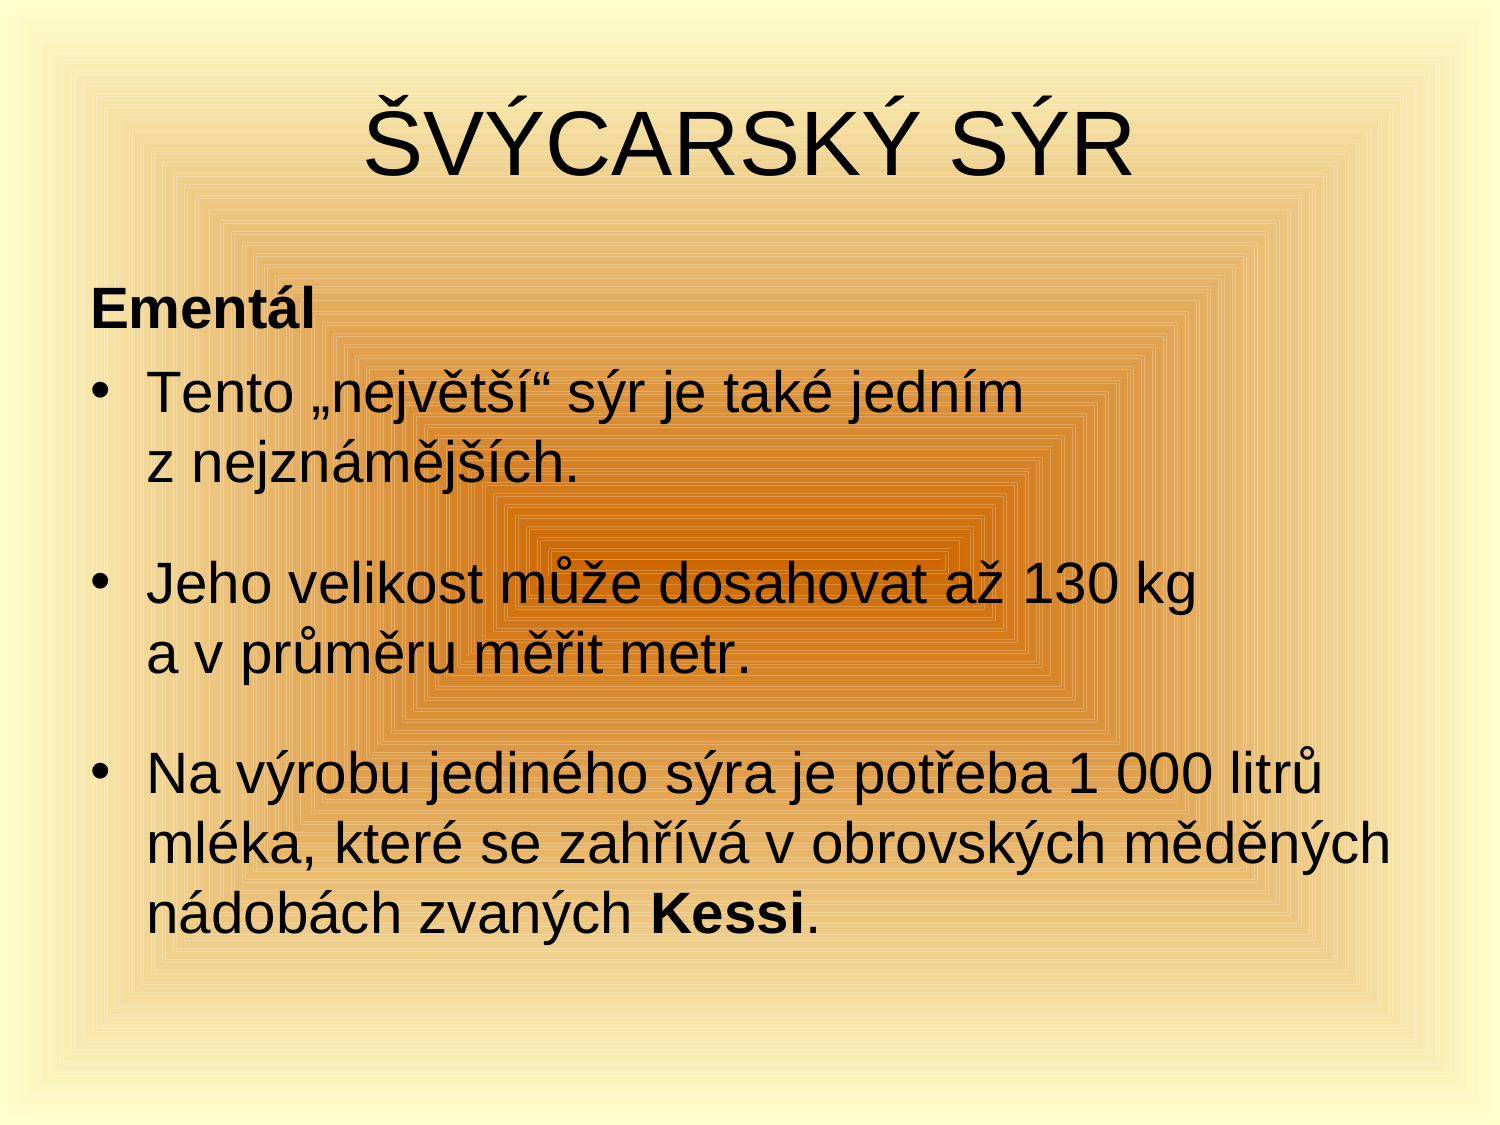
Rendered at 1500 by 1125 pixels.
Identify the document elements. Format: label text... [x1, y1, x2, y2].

title ŠVÝCARSKÝ SÝR [75, 45, 1426, 233]
list Ementál Tento „největší“ sýr je také jedním z nejznámějších. Jeho velikost může dosahovat až 130 kg a v průměru měřit metr. Na výrobu jediného sýra je potřeba 1 000 litrů mléka, které se zahřívá v obrovských měděných nádobách zvaných Kessi. [75, 262, 1426, 1125]
